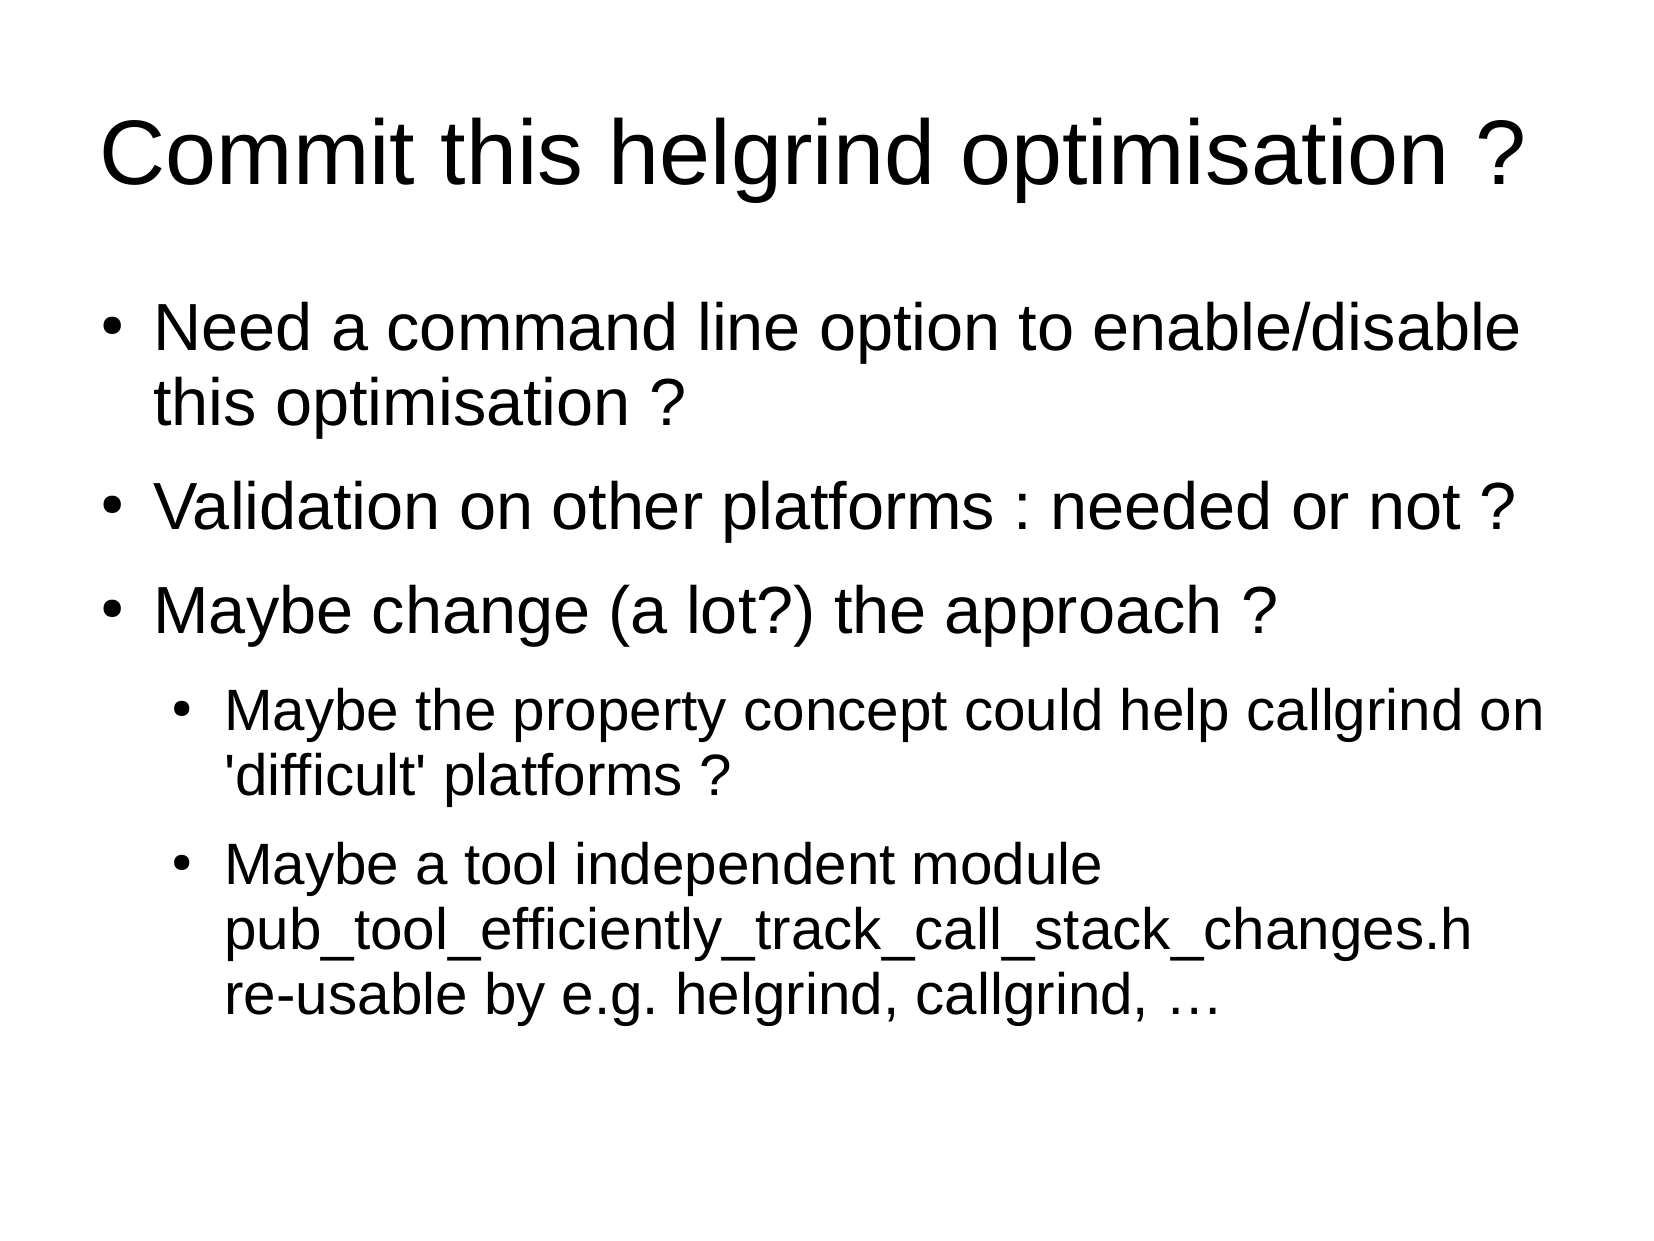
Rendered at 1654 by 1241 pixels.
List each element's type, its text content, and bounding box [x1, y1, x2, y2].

list Need a command line option to enable/disable this optimisation ? Validation on other platforms : needed or not ? Maybe change (a lot?) the approach ? Maybe the property concept could help callgrind on 'difficult' platforms ? Maybe a tool independent module pub_tool_efficiently_track_call_stack_changes.h re-usable by e.g. helgrind, callgrind, … [82, 290, 1571, 1186]
title Commit this helgrind optimisation ? [82, 49, 1571, 257]
